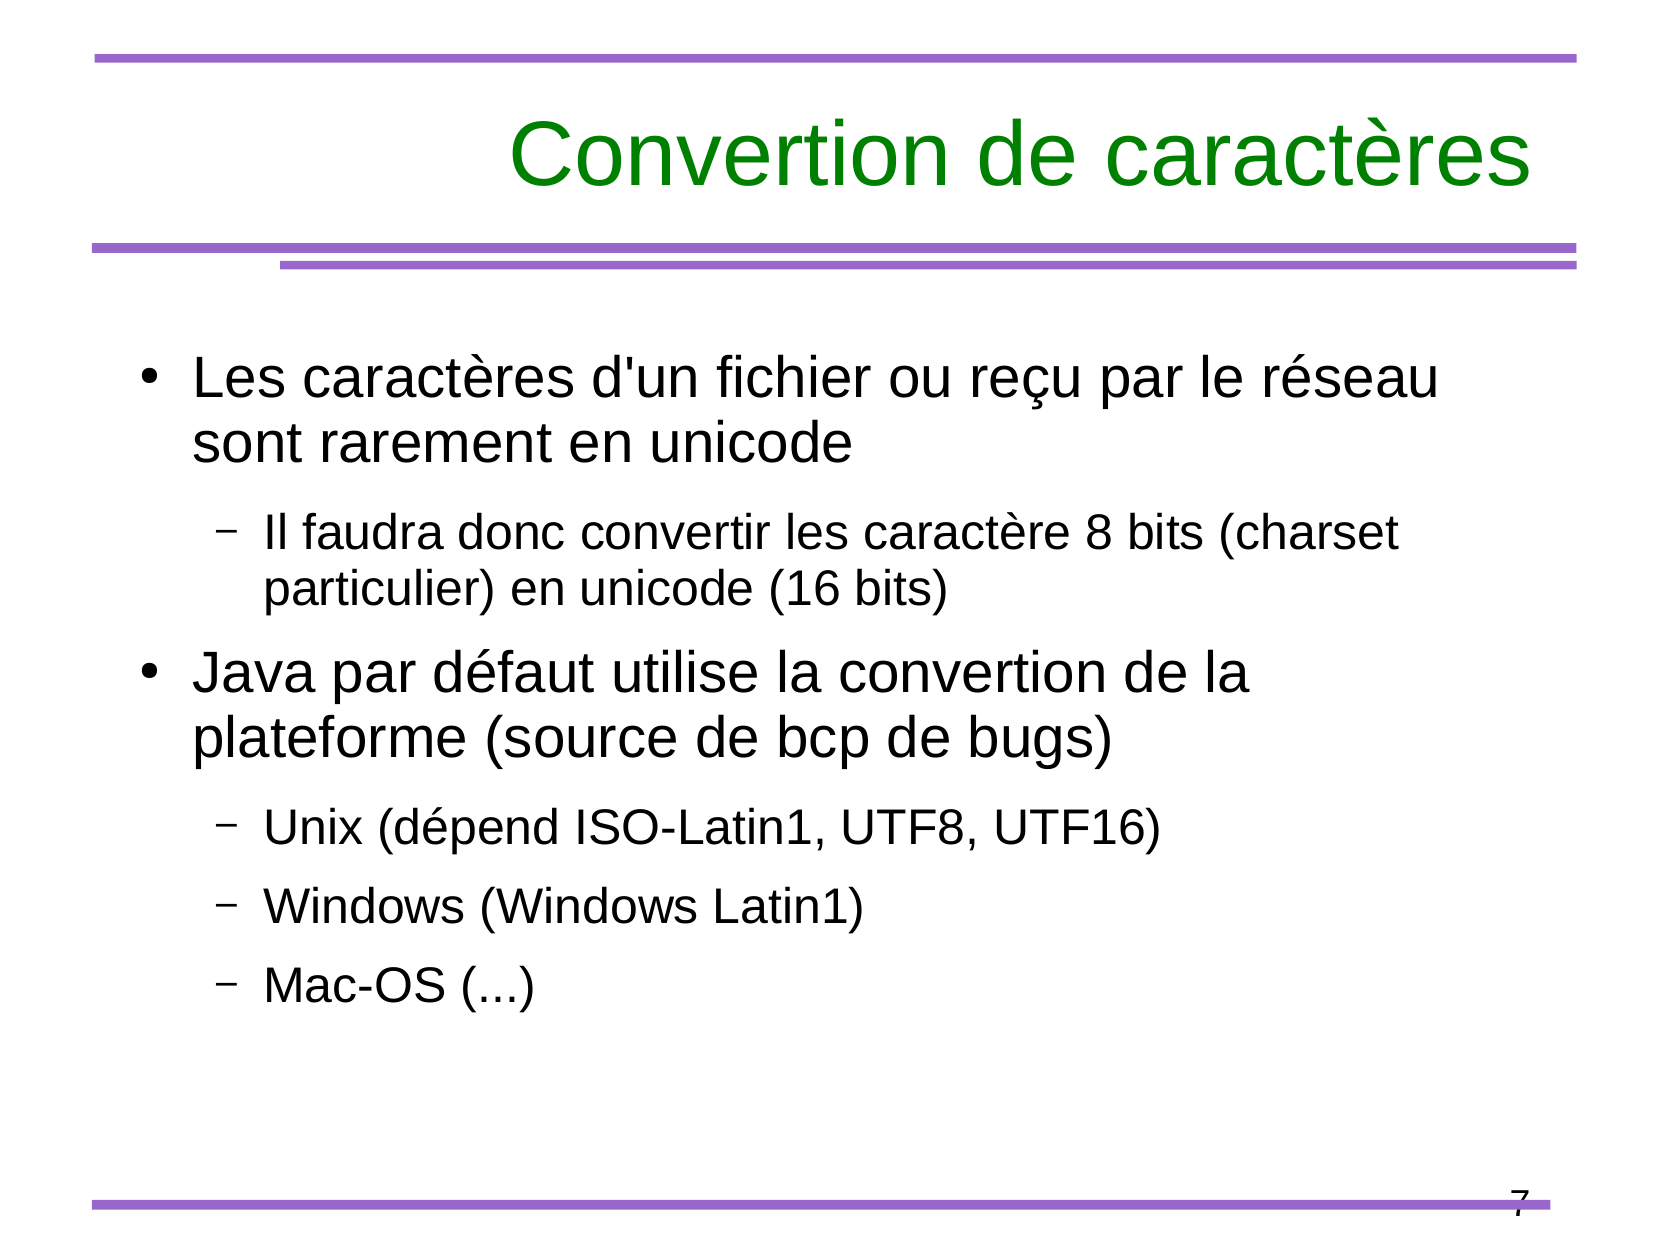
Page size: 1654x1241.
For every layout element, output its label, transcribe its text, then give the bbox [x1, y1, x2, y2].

title Convertion de caractères [121, 49, 1534, 257]
list Les caractères d'un fichier ou reçu par le réseau sont rarement en unicode Il faudra donc convertir les caractère 8 bits (charset particulier) en unicode (16 bits) Java par défaut utilise la convertion de la plateforme (source de bcp de bugs) Unix (dépend ISO-Latin1, UTF8, UTF16) Windows (Windows Latin1) Mac-OS (...) [121, 344, 1534, 1158]
